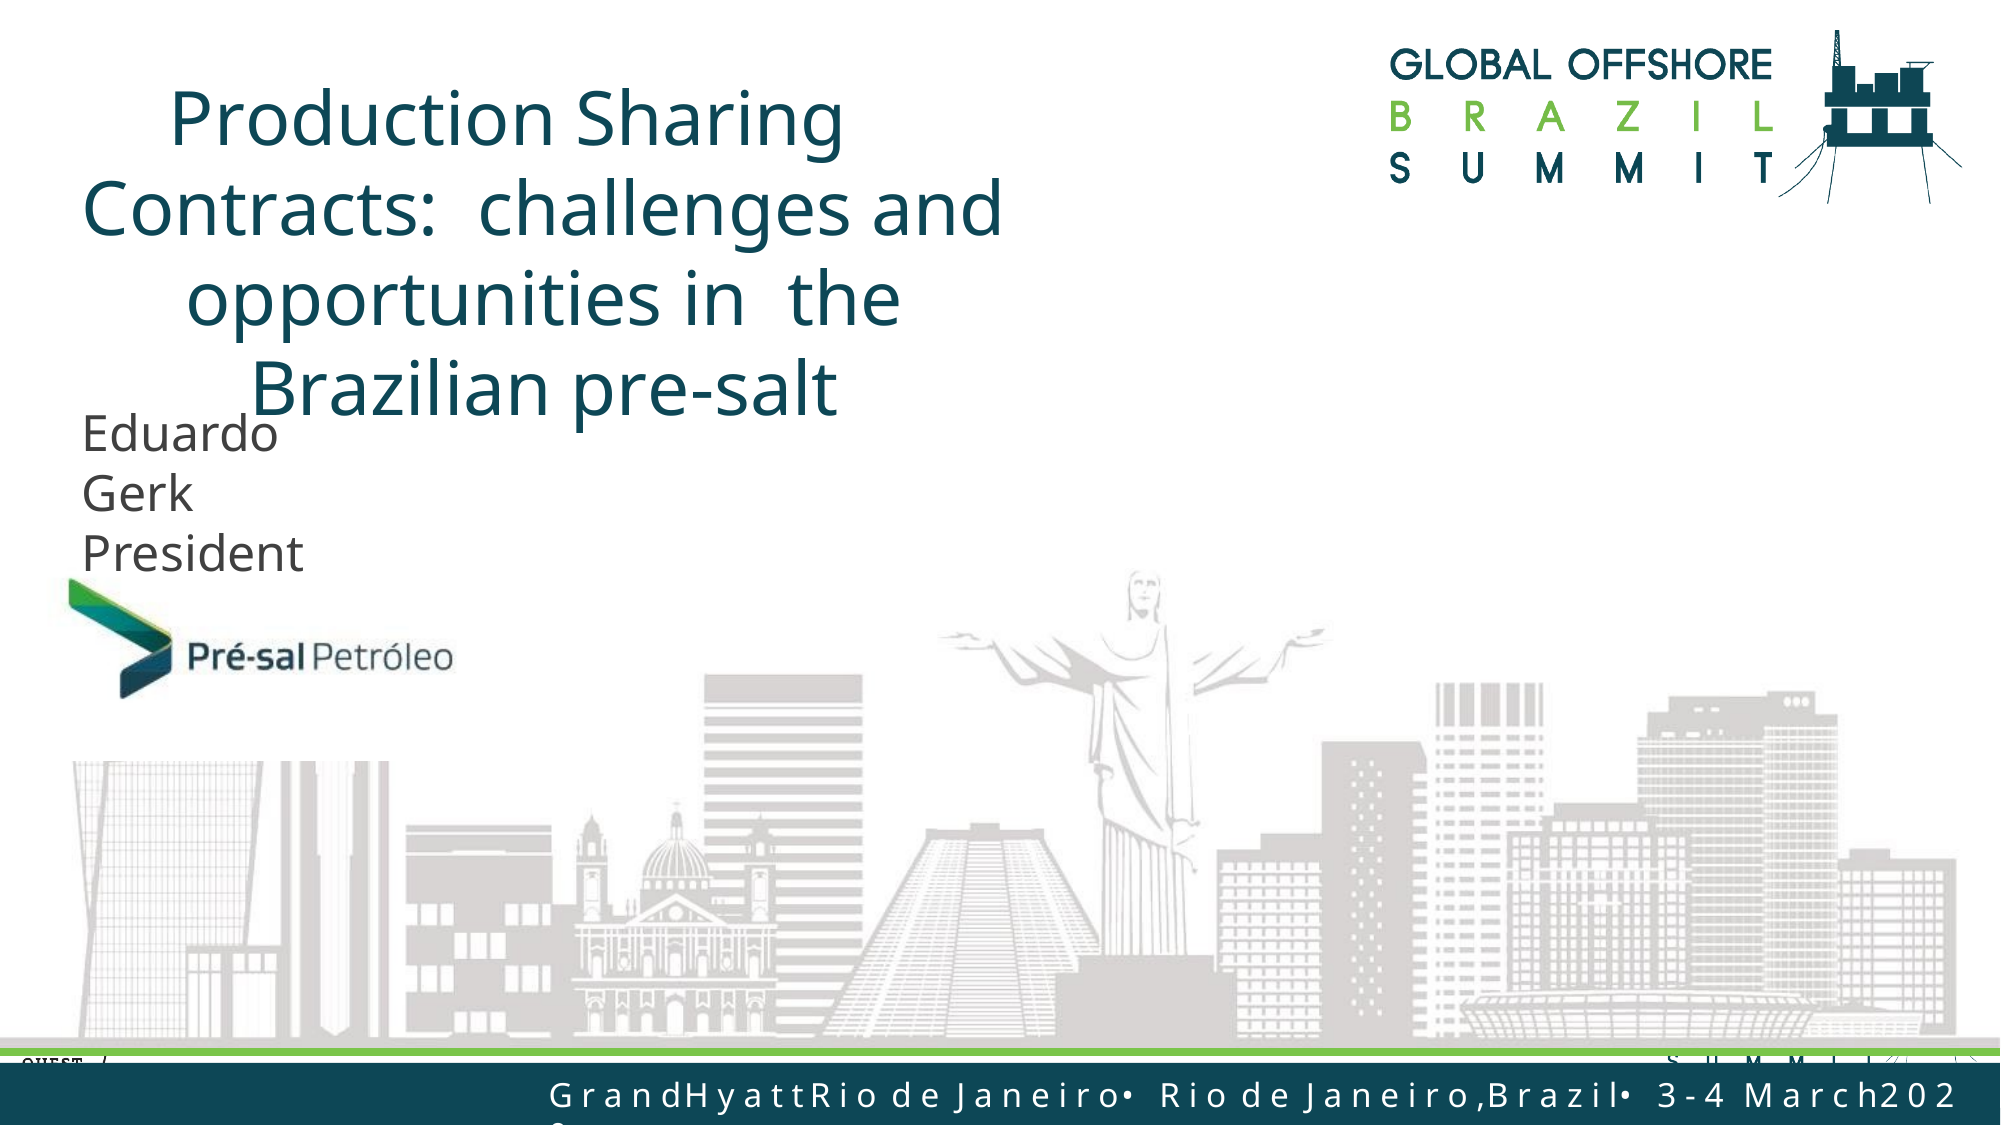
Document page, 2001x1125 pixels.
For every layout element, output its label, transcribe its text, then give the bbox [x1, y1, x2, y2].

text_box [0, 507, 2000, 1048]
text_box [0, 1062, 2000, 1125]
text_box Eduardo Gerk President [79, 399, 375, 524]
title Production Sharing Contracts: challenges and opportunities in the Brazilian pre-salt [79, 68, 1116, 343]
text_box G r a n d H y a t t R i o d e J a n e i r o • R i o d e J a n e i r o , B r a z i l • 3 - 4 M a r c h 2 0 2 0 [546, 1072, 1974, 1117]
text_box [1390, 30, 1962, 204]
